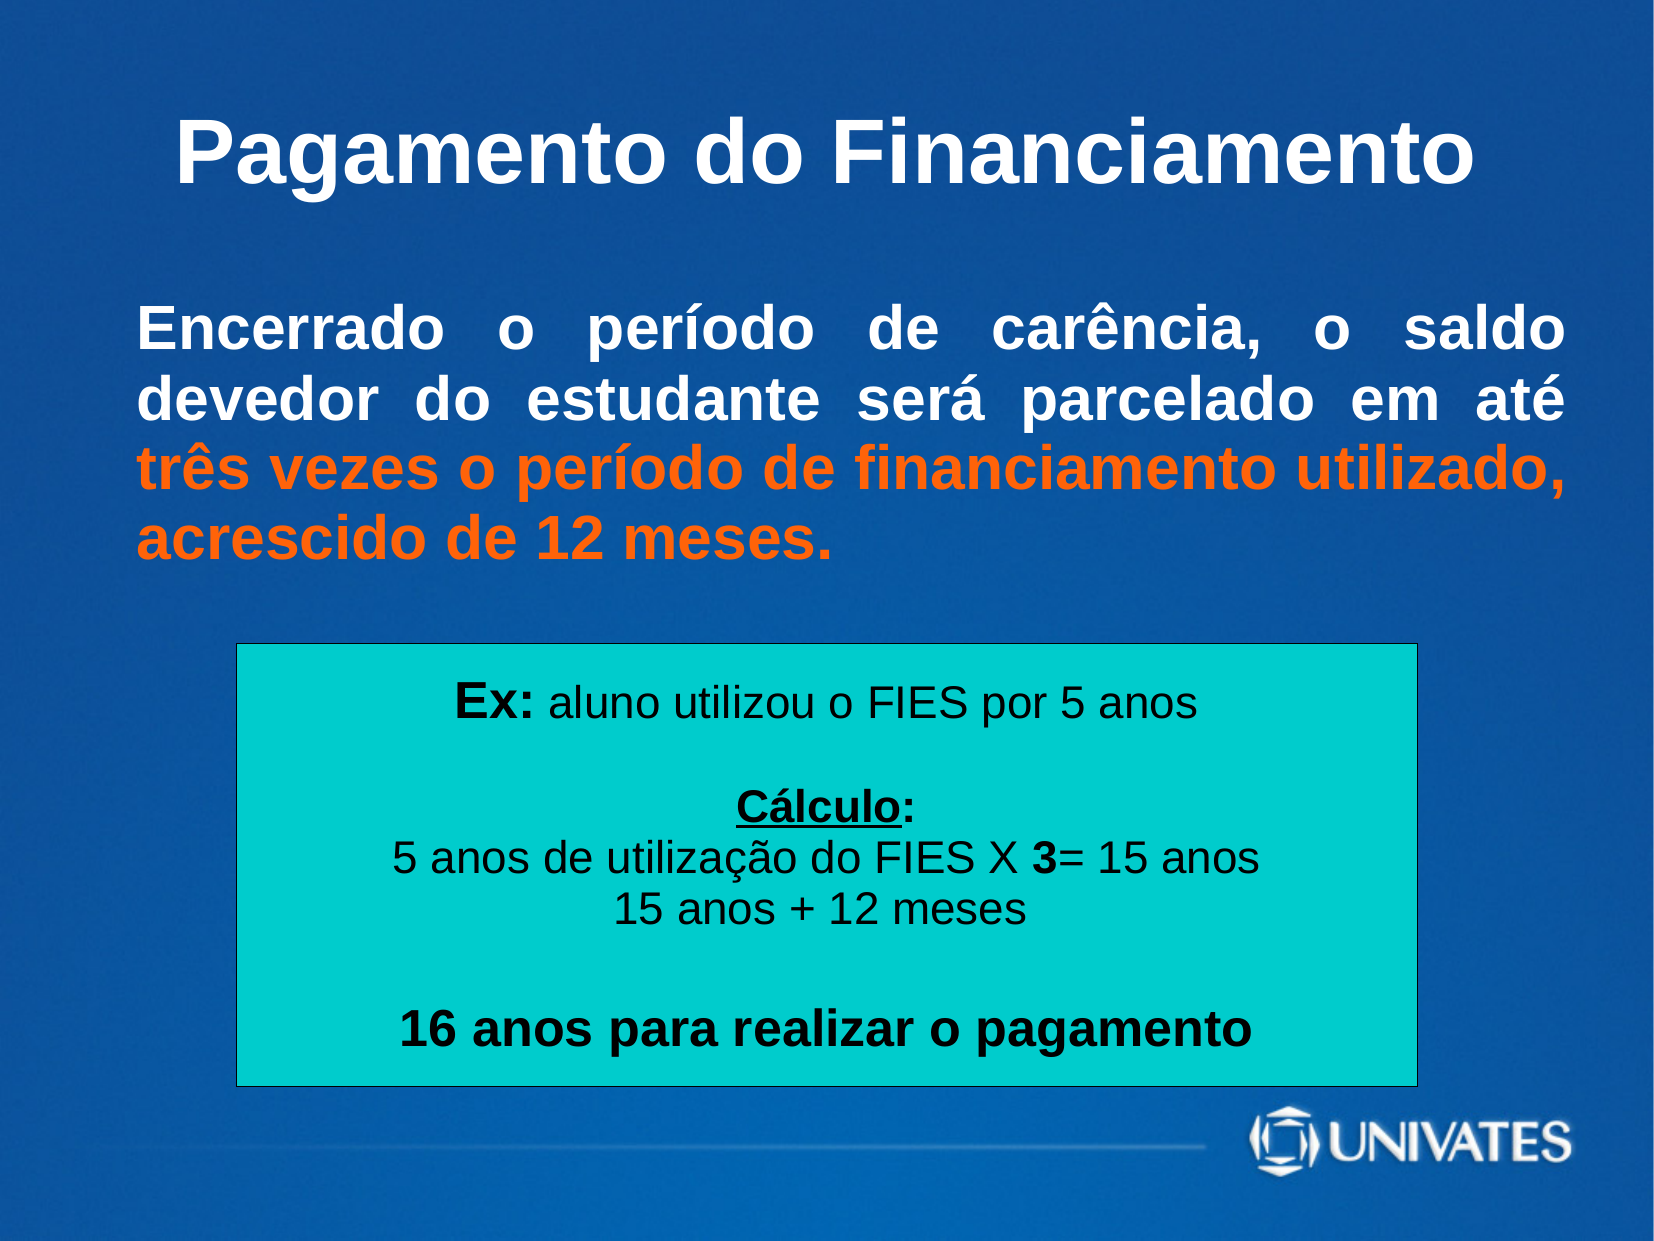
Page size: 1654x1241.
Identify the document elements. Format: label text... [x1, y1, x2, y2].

picture [0, 0, 1654, 1241]
text_box Ex: aluno utilizou o FIES por 5 anos Cálculo: 5 anos de utilização do FIES X 3= 15 anos 15 anos + 12 meses 16 anos para realizar o pagamento [236, 643, 1418, 1087]
subtitle Encerrado o período de carência, o saldo devedor do estudante será parcelado em até três vezes o período de financiamento utilizado, acrescido de 12 meses. [80, 20, 1569, 844]
